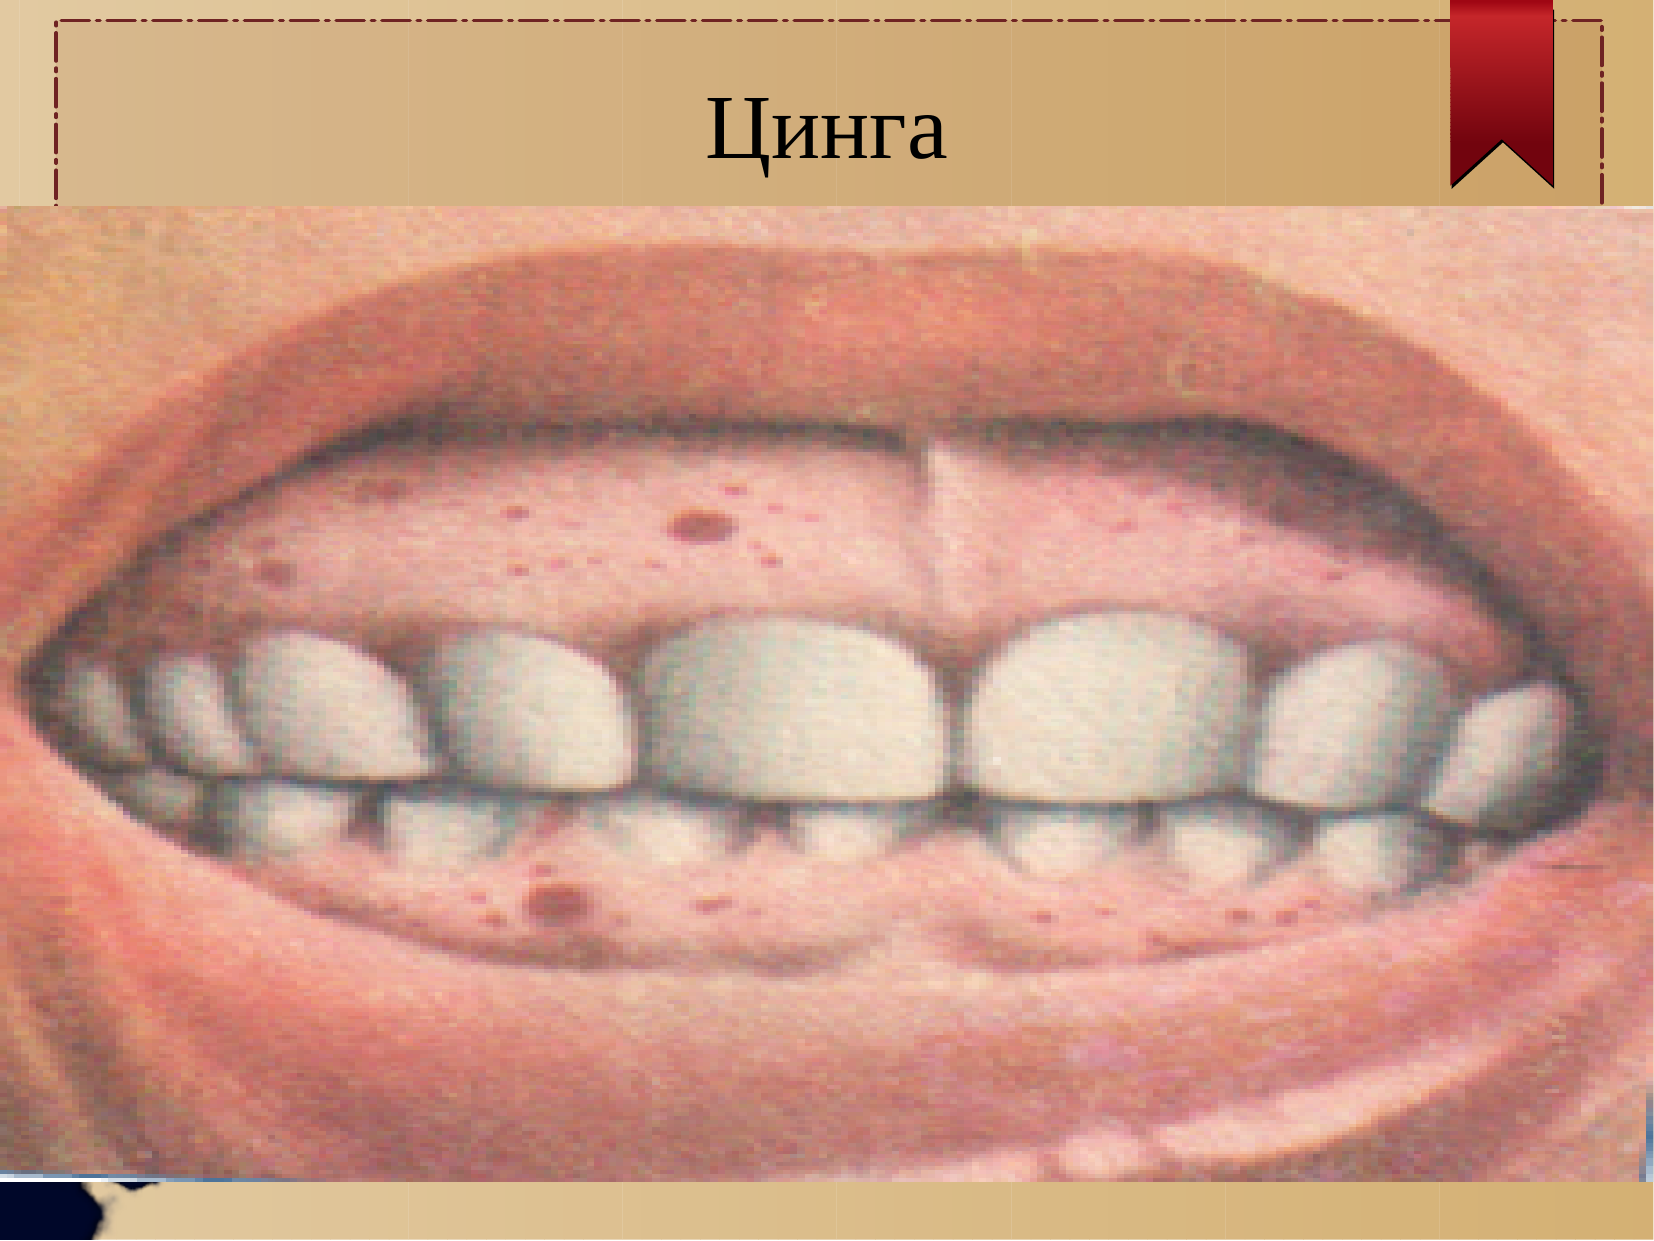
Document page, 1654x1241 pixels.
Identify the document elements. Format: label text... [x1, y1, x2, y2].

picture [0, 206, 1654, 1182]
title Цинга [389, 49, 1264, 205]
